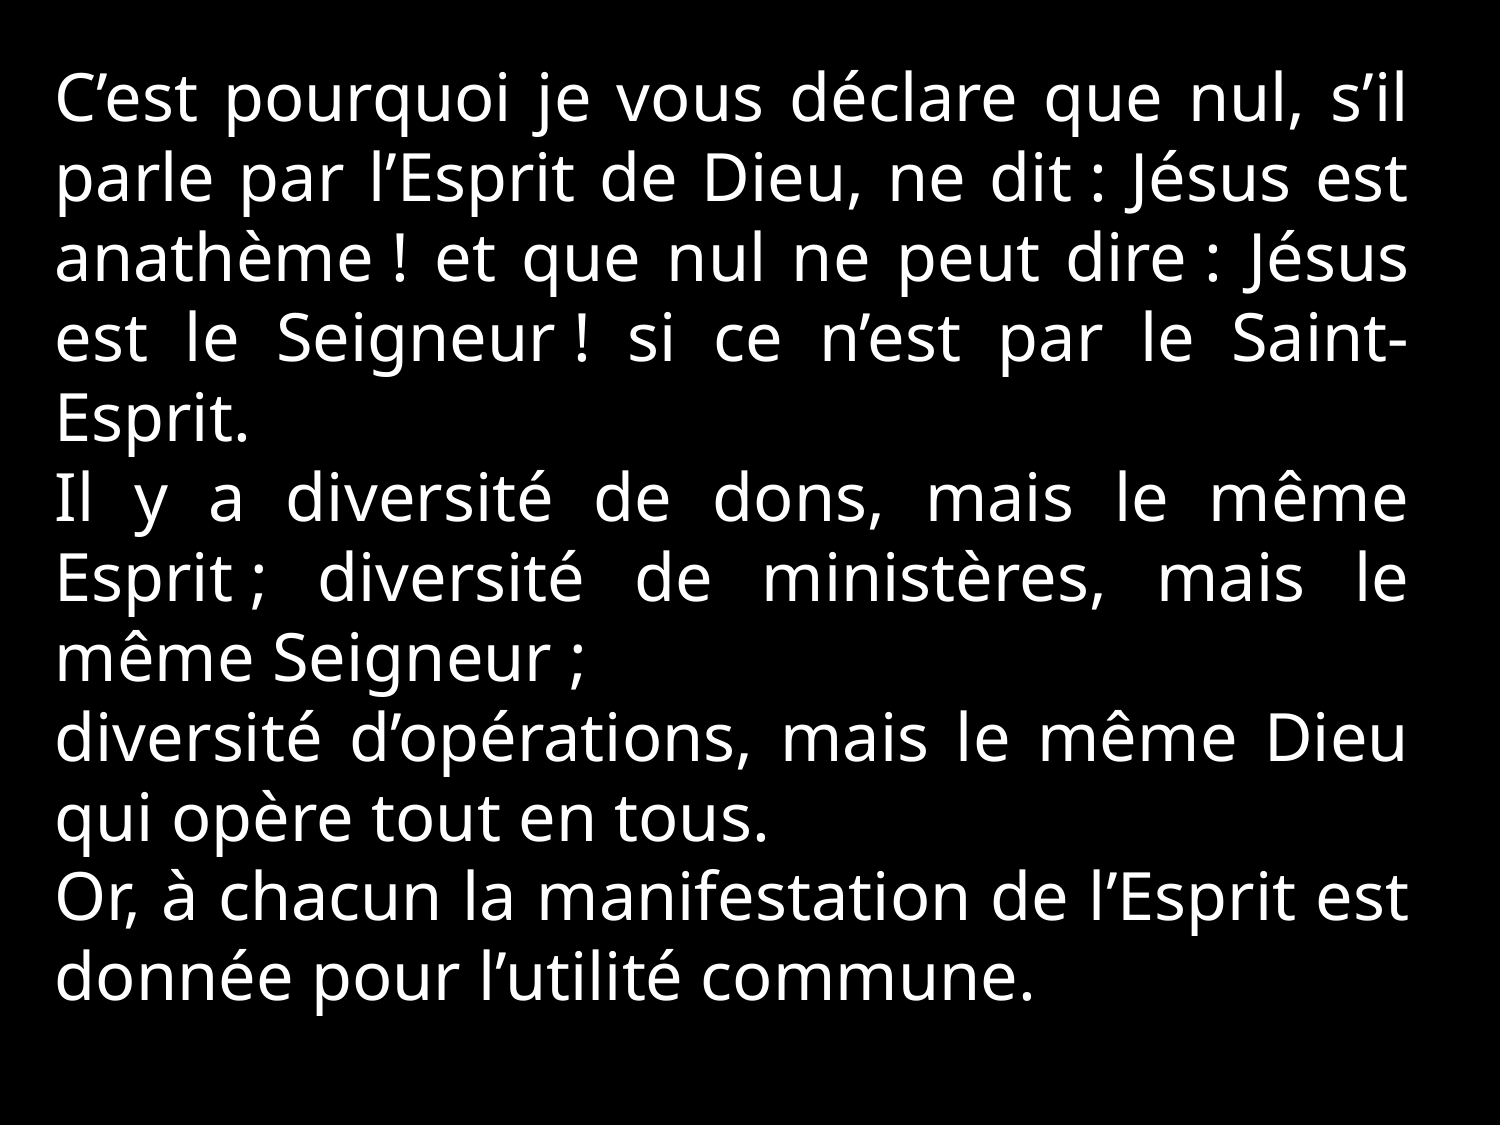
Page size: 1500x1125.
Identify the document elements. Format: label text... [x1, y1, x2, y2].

text_box C’est pourquoi je vous déclare que nul, s’il parle par l’Esprit de Dieu, ne dit : Jésus est anathème ! et que nul ne peut dire : Jésus est le Seigneur ! si ce n’est par le Saint-Esprit. Il y a diversité de dons, mais le même Esprit ; diversité de ministères, mais le même Seigneur ; diversité d’opérations, mais le même Dieu qui opère tout en tous. Or, à chacun la manifestation de l’Esprit est donnée pour l’utilité commune. [40, 47, 1426, 1022]
